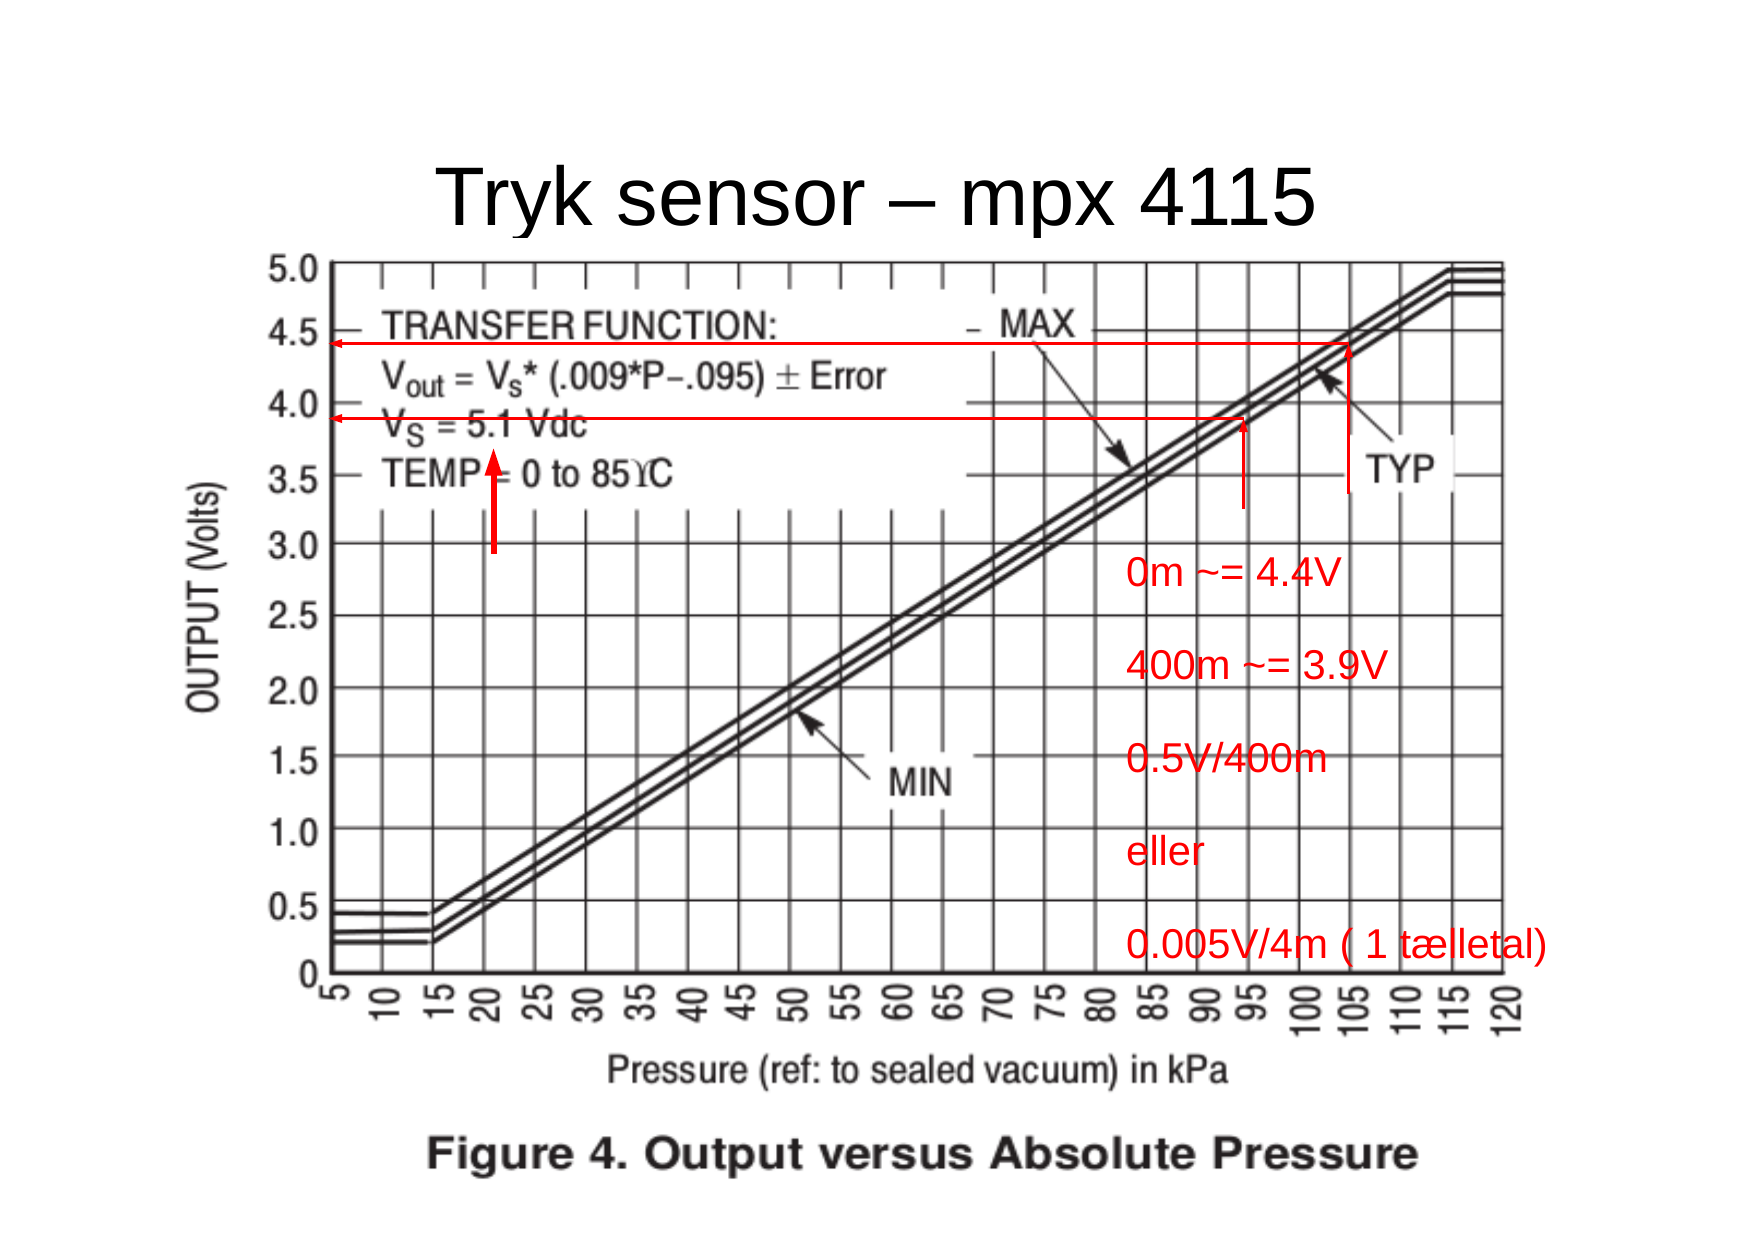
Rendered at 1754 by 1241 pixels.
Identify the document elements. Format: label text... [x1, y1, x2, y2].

text_box 0m ~= 4.4V 400m ~= 3.9V 0.5V/400m eller 0.005V/4m ( 1 tælletal) [1108, 538, 1649, 983]
picture [140, 238, 1589, 1199]
title Tryk sensor – mpx 4115 [140, 103, 1614, 291]
